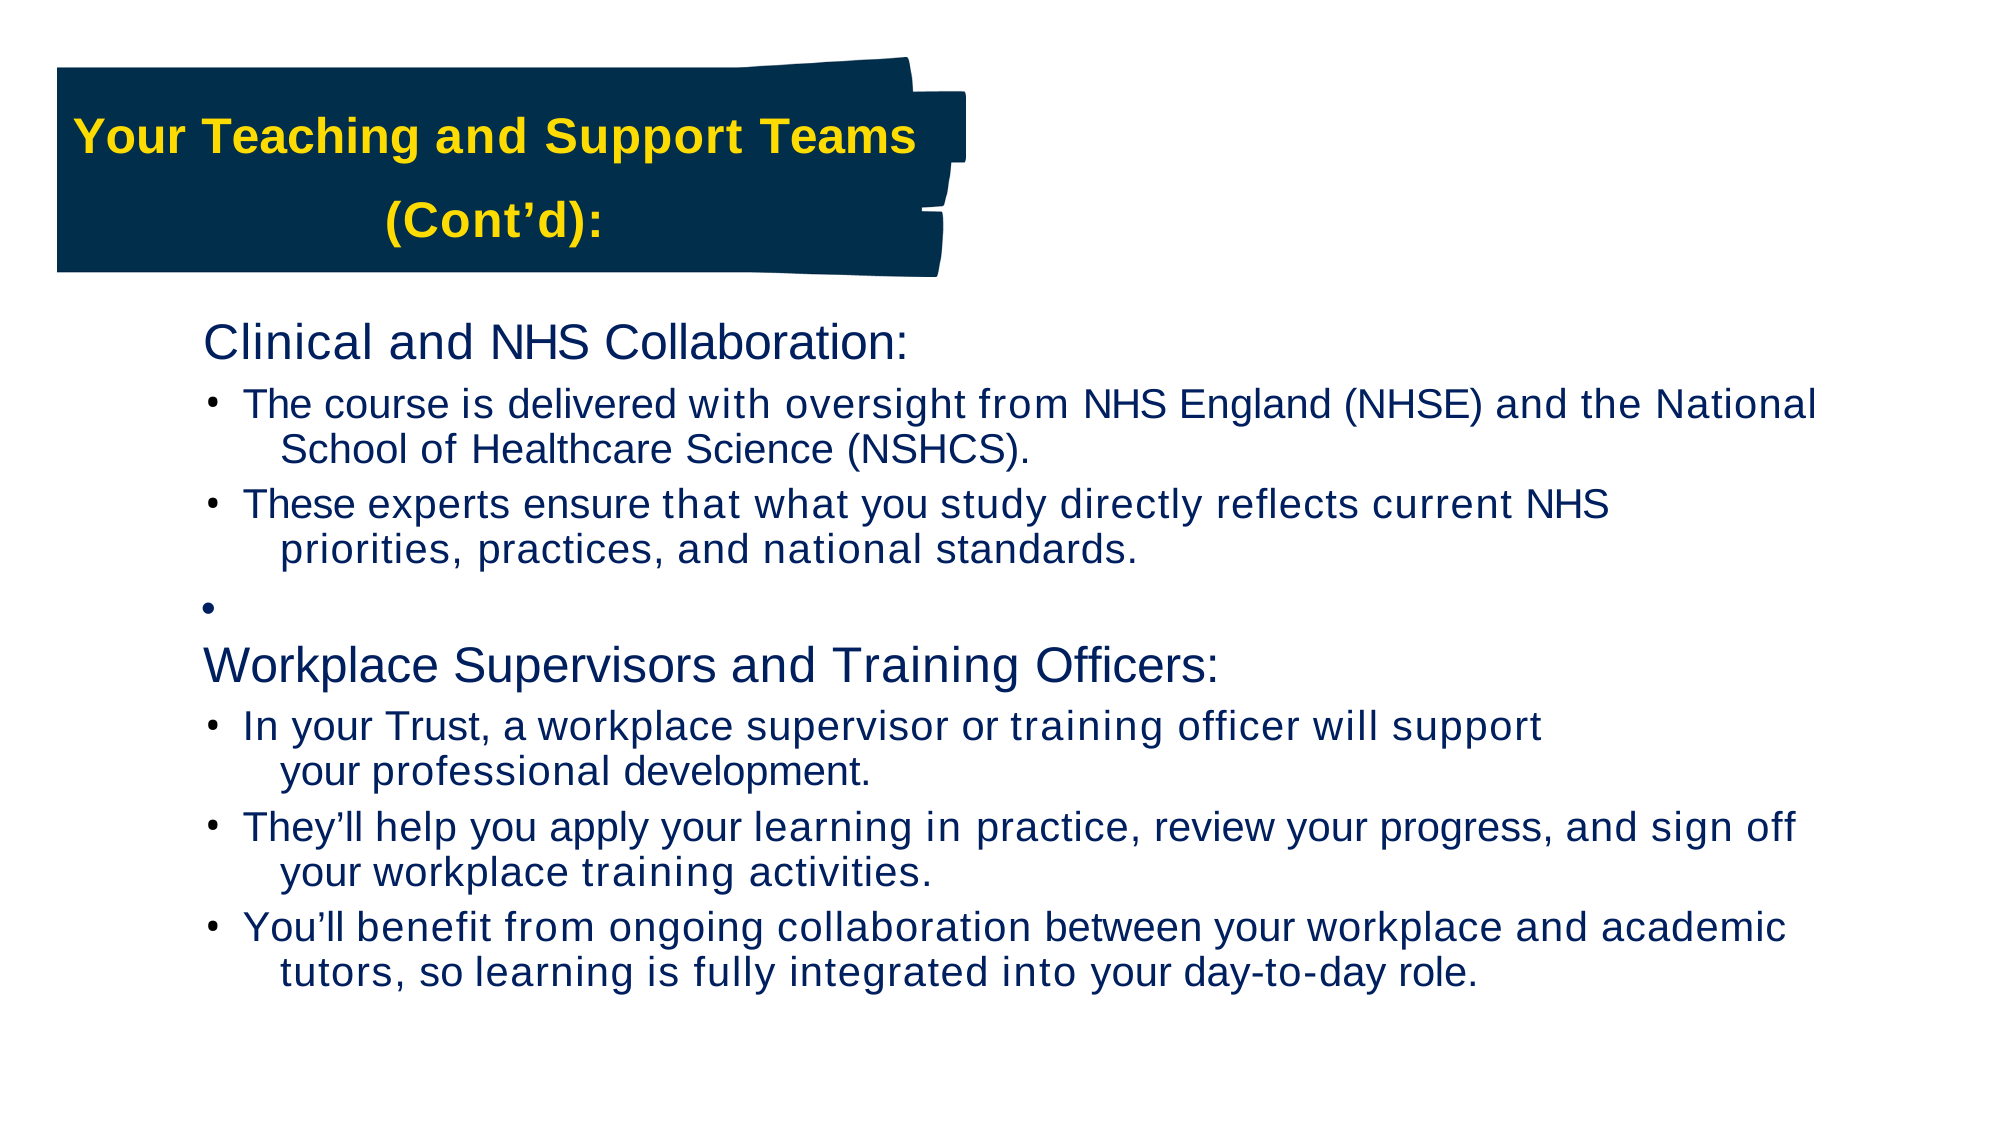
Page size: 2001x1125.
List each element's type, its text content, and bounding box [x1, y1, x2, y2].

title Your Teaching and Support Teams (Cont’d): [70, 77, 927, 250]
picture [57, 57, 966, 277]
text_box Clinical and NHS Collaboration: The course is delivered with oversight from NHS England (NHSE) and the National School of Healthcare Science (NSHCS). These experts ensure that what you study directly reflects current NHS priorities, practices, and national standards. Workplace Supervisors and Training Officers: In your Trust, a workplace supervisor or training officer will support your professional development. They’ll help you apply your learning in practice, review your progress, and sign off your workplace training activities. You’ll benefit from ongoing collaboration between your workplace and academic tutors, so learning is fully integrated into your day-to-day role. [201, 300, 1820, 995]
